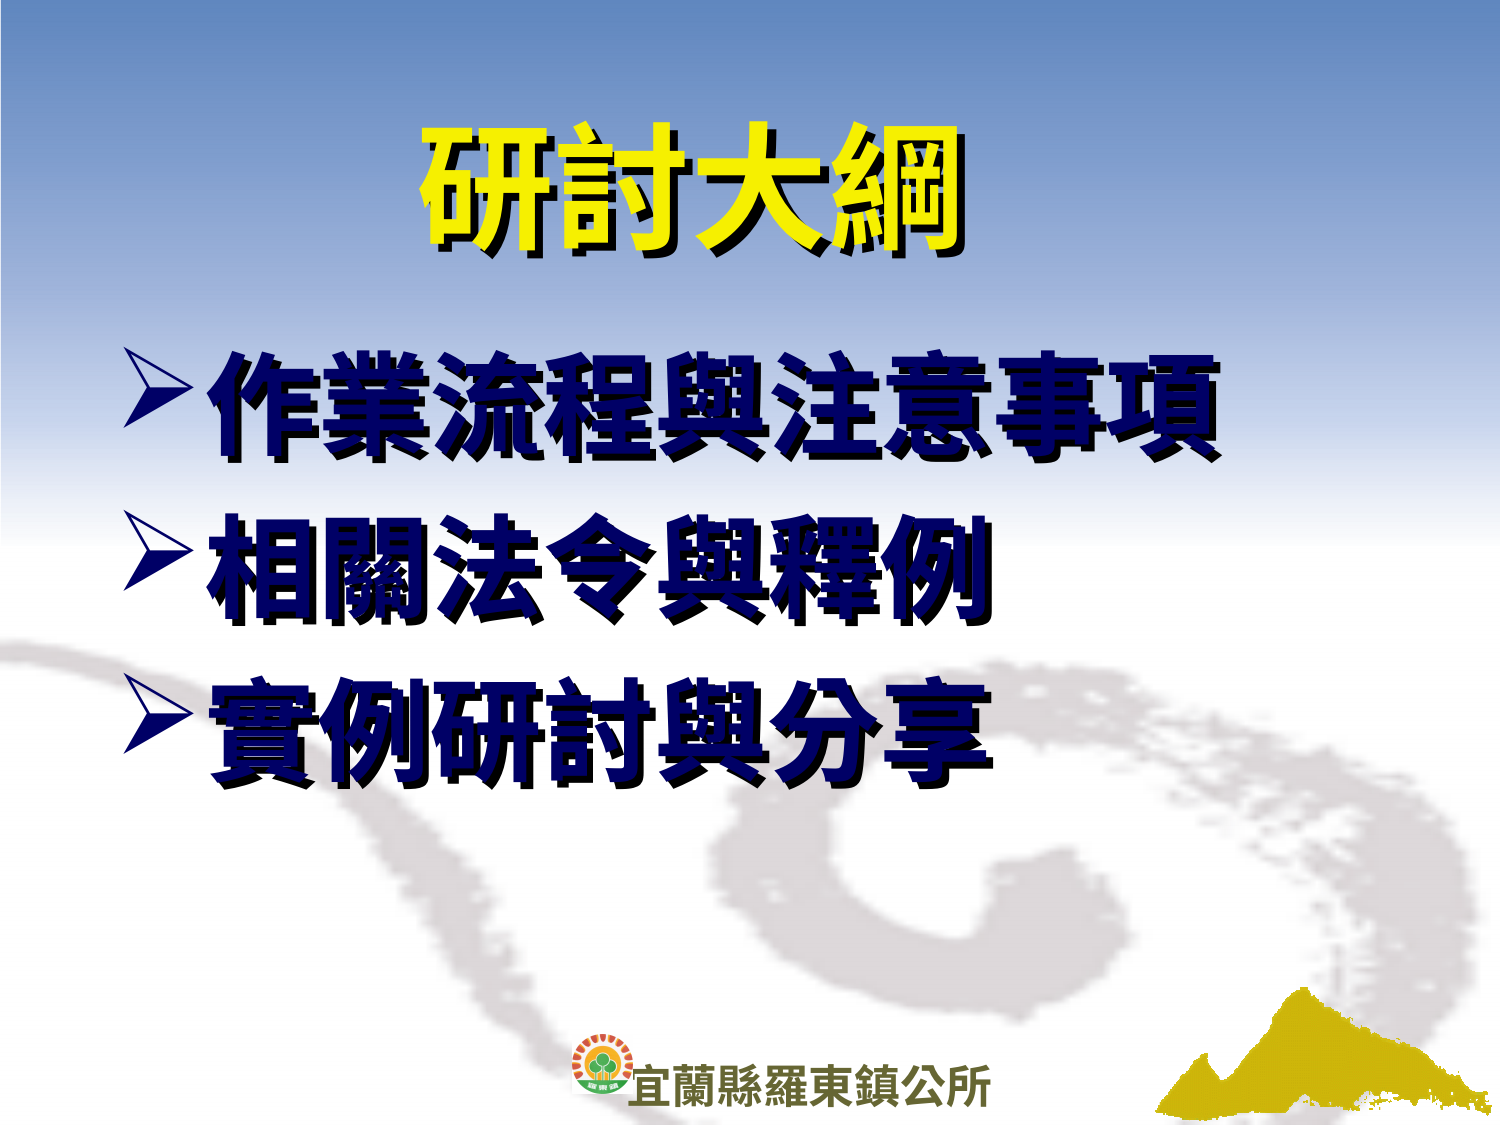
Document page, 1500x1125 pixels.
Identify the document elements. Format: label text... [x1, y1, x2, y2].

picture [0, 0, 1500, 1125]
text_box 作業流程與注意事項 相關法令與釋例 實例研討與分享 [100, 326, 1400, 858]
text_box 研討大綱 [277, 90, 1105, 278]
